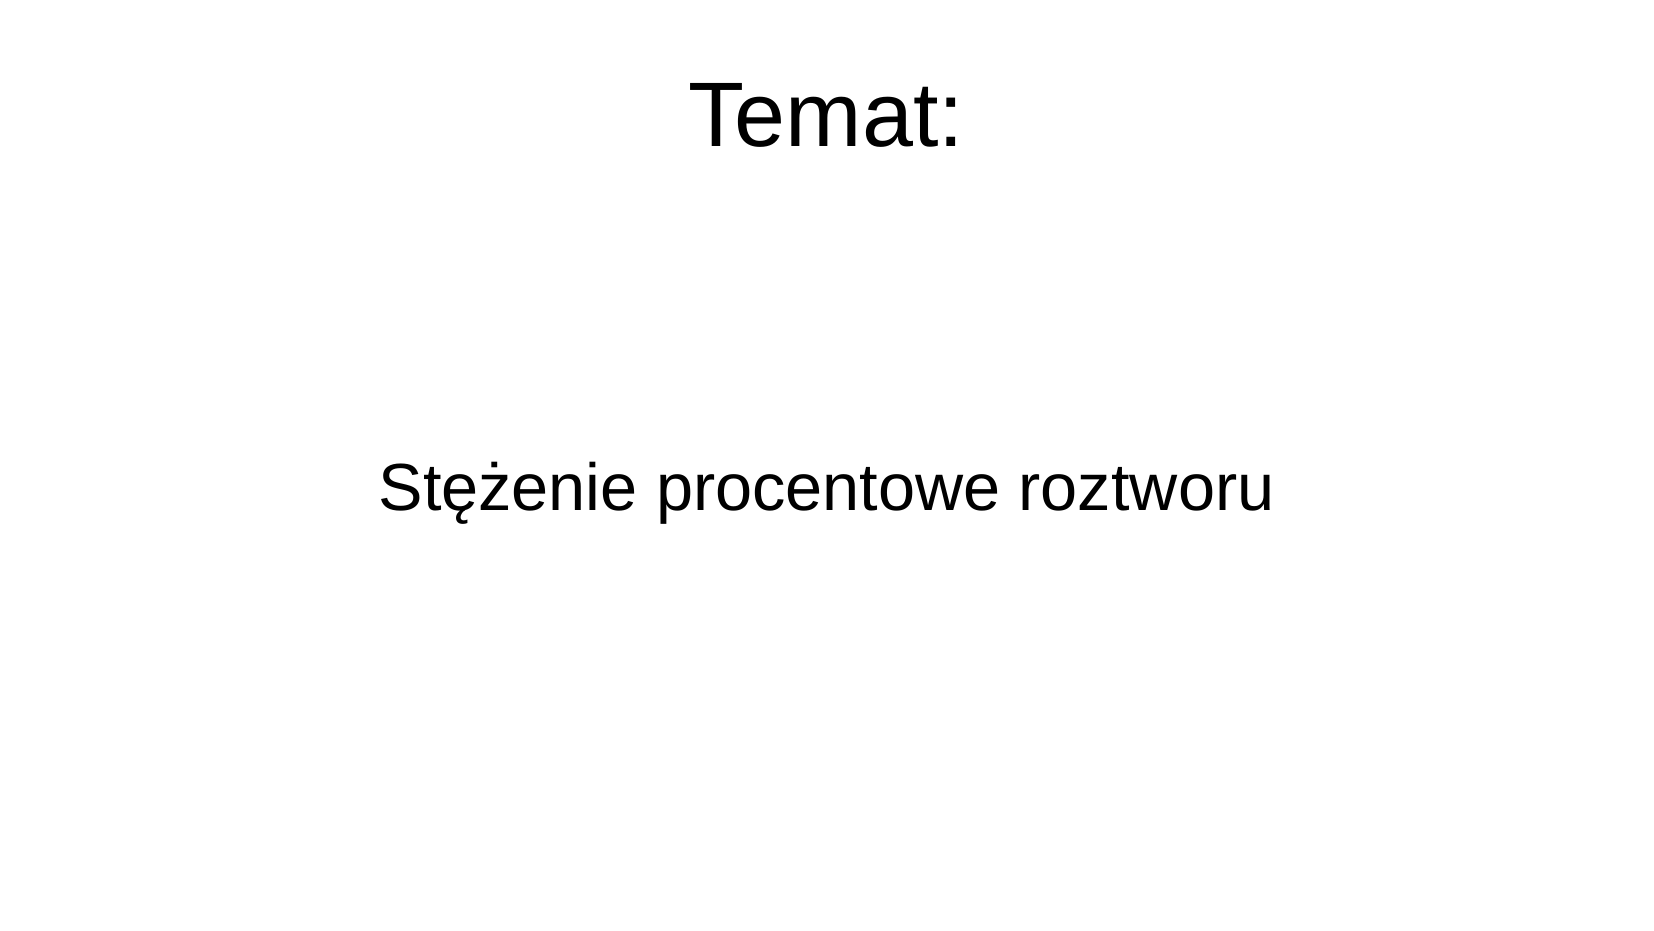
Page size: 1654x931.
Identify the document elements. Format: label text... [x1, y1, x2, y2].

title Temat: [82, 37, 1571, 193]
subtitle Stężenie procentowe roztworu [82, 217, 1571, 758]
